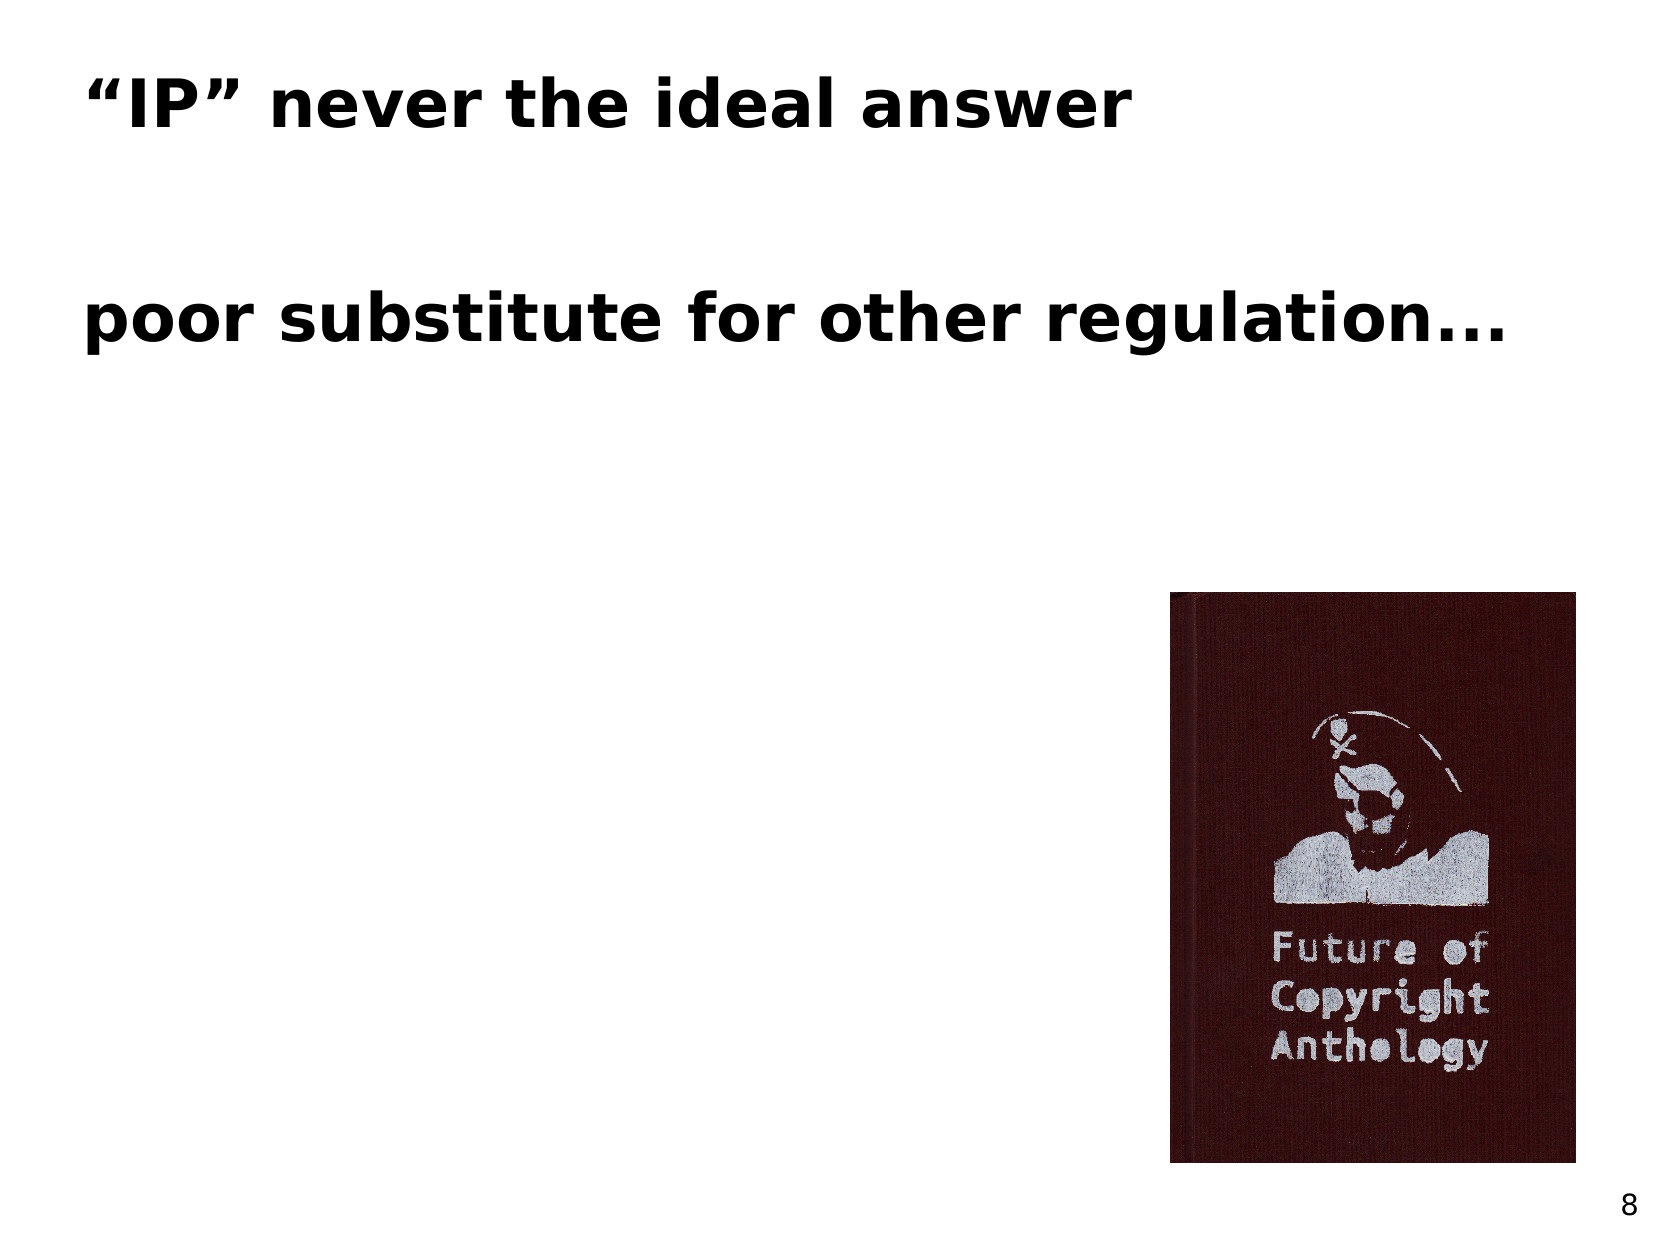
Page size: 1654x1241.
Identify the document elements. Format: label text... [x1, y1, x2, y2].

list “IP” never the ideal answer poor substitute for other regulation... [82, 65, 1571, 1062]
picture [1170, 592, 1576, 1163]
